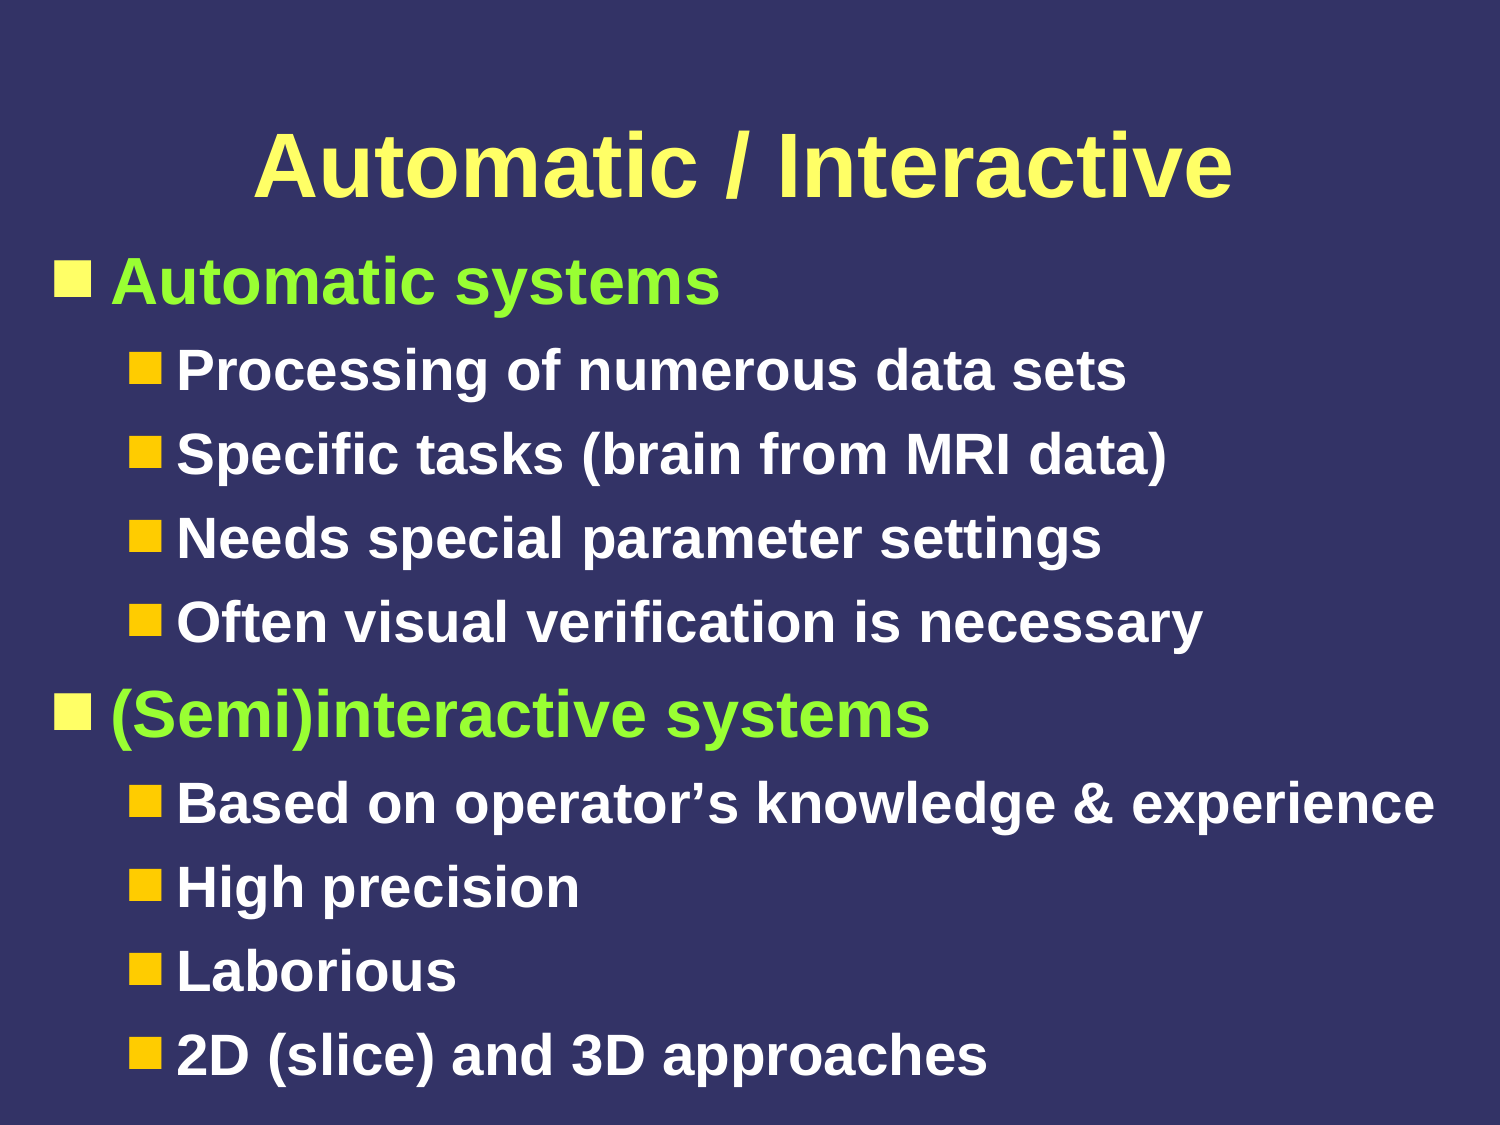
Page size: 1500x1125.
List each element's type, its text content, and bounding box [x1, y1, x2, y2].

title Automatic / Interactive [99, 37, 1388, 225]
list Automatic systems Processing of numerous data sets Specific tasks (brain from MRI data) Needs special parameter settings Often visual verification is necessary (Semi)interactive systems Based on operator’s knowledge & experience High precision Laborious 2D (slice) and 3D approaches [39, 231, 1459, 1098]
